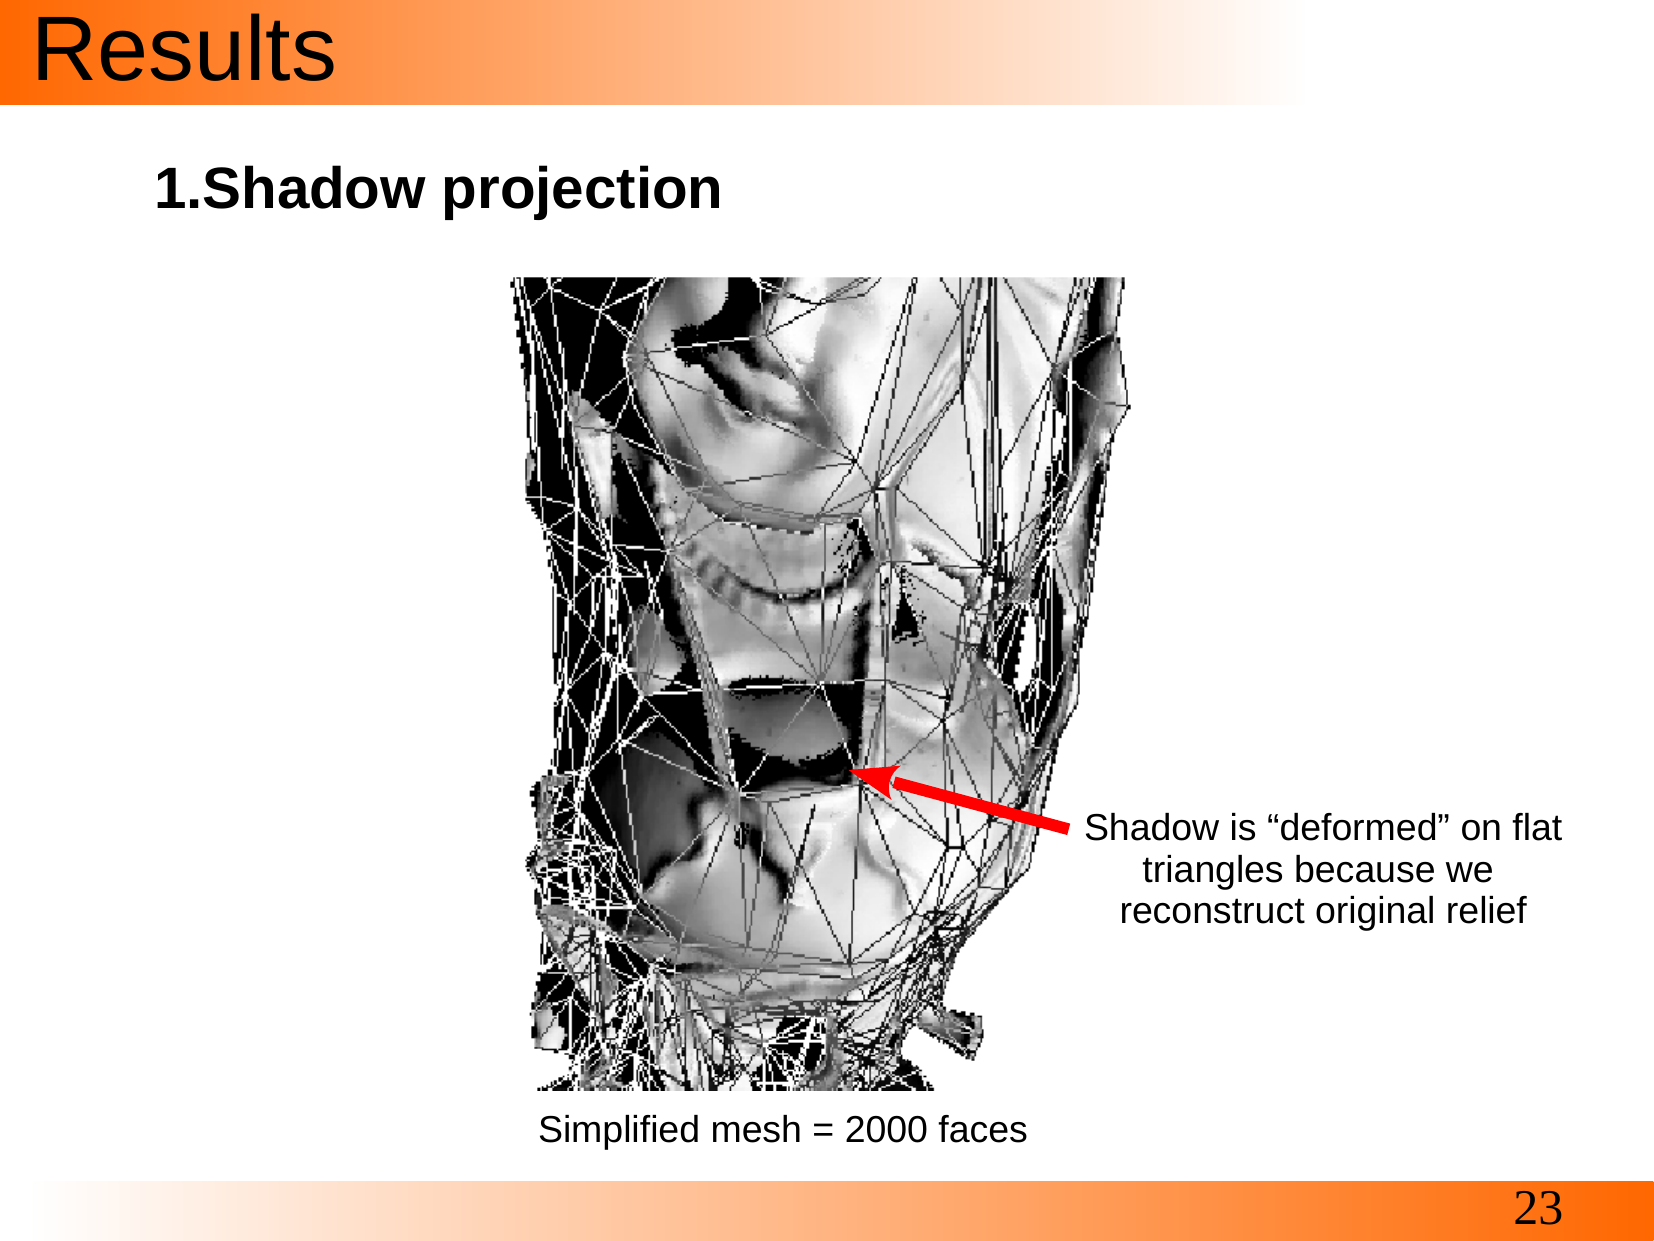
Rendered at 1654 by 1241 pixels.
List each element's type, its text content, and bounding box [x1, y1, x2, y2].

text_box Simplified mesh = 2000 faces [538, 1108, 1029, 1151]
title Results [31, 0, 1423, 101]
text_box Shadow is “deformed” on flat triangles because we reconstruct original relief [1084, 806, 1563, 933]
picture [473, 276, 1155, 1091]
text_box Shadow projection [42, 155, 881, 221]
